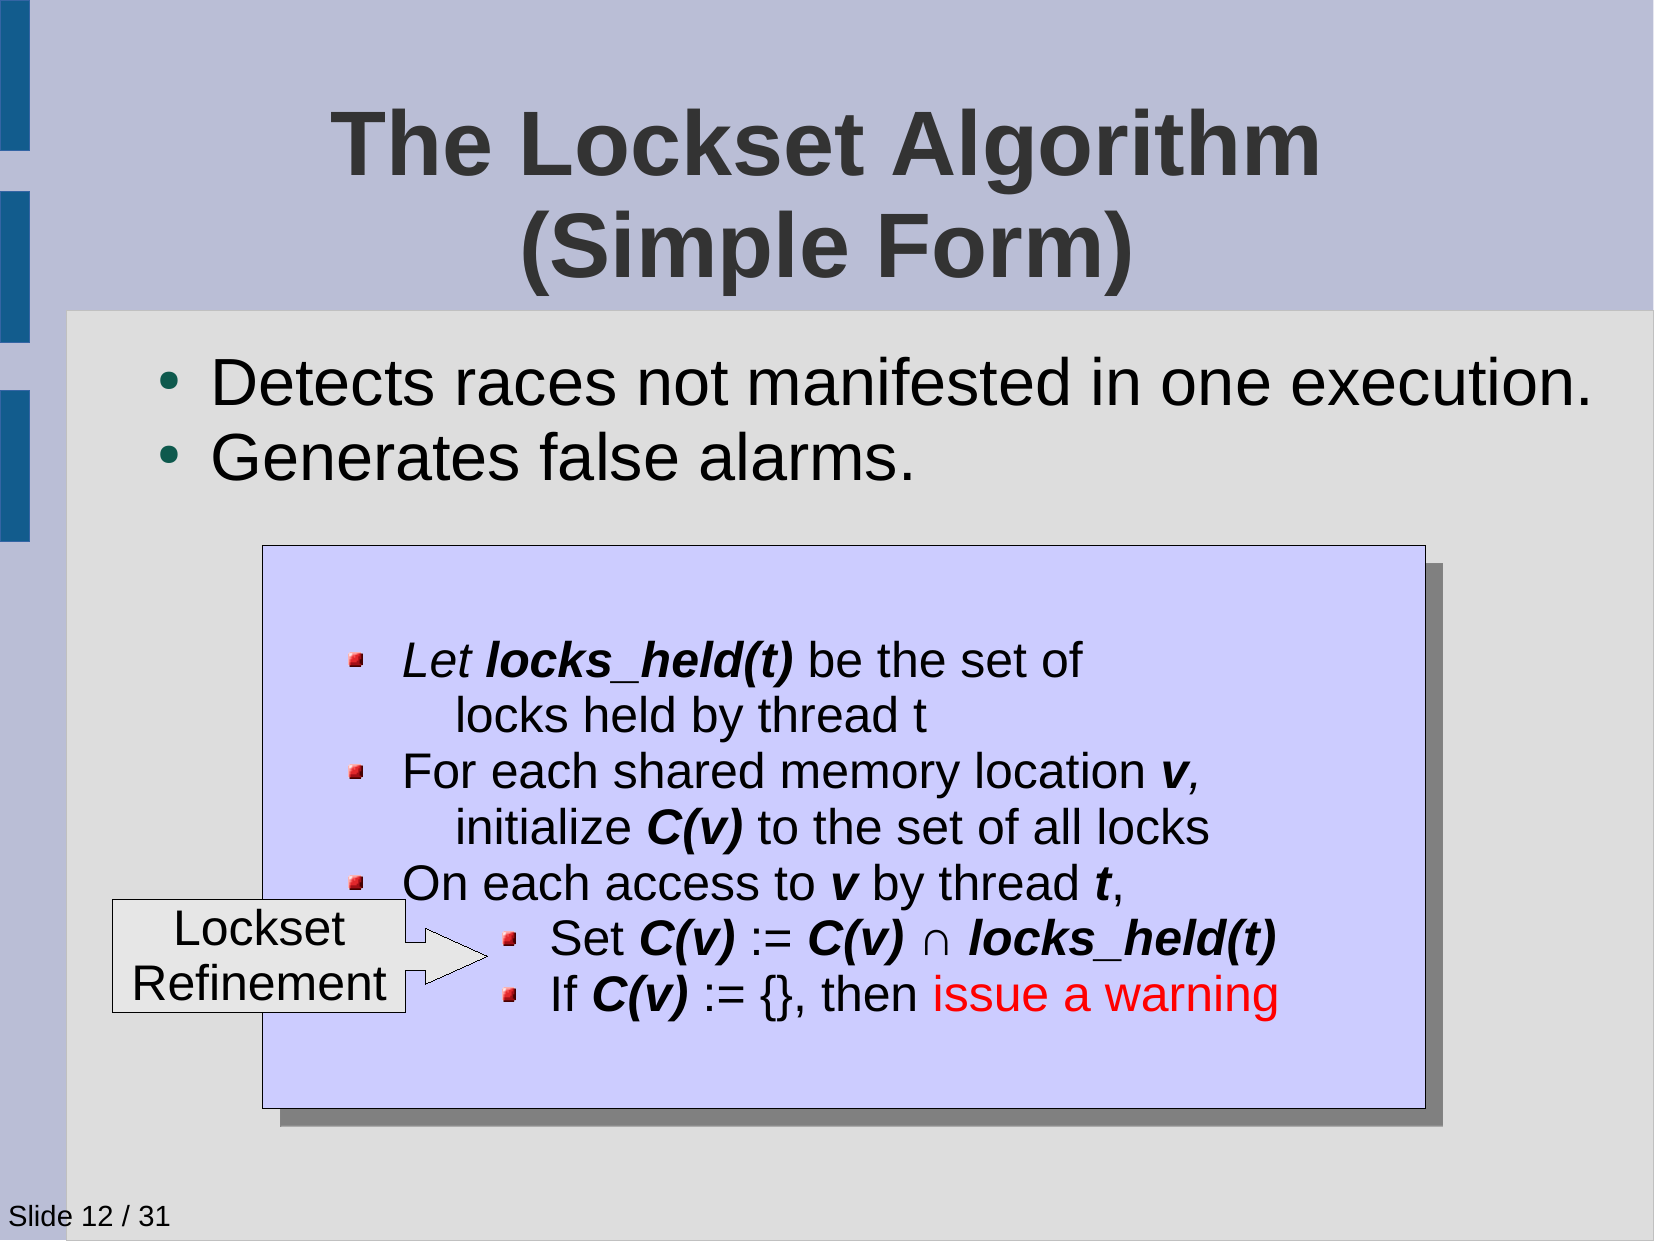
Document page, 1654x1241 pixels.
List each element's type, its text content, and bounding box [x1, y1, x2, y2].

picture [348, 764, 363, 779]
picture [348, 652, 363, 667]
picture [502, 931, 516, 946]
picture [348, 875, 363, 890]
picture [502, 987, 516, 1002]
text_box Let locks_held(t) be the set of locks held by thread t For each shared memory location v, initialize C(v) to the set of all locks On each access to v by thread t, Set C(v) := C(v) ∩ locks_held(t) If C(v) := {}, then issue a warning [262, 545, 1426, 1109]
text_box Lockset Refinement [112, 899, 488, 1013]
